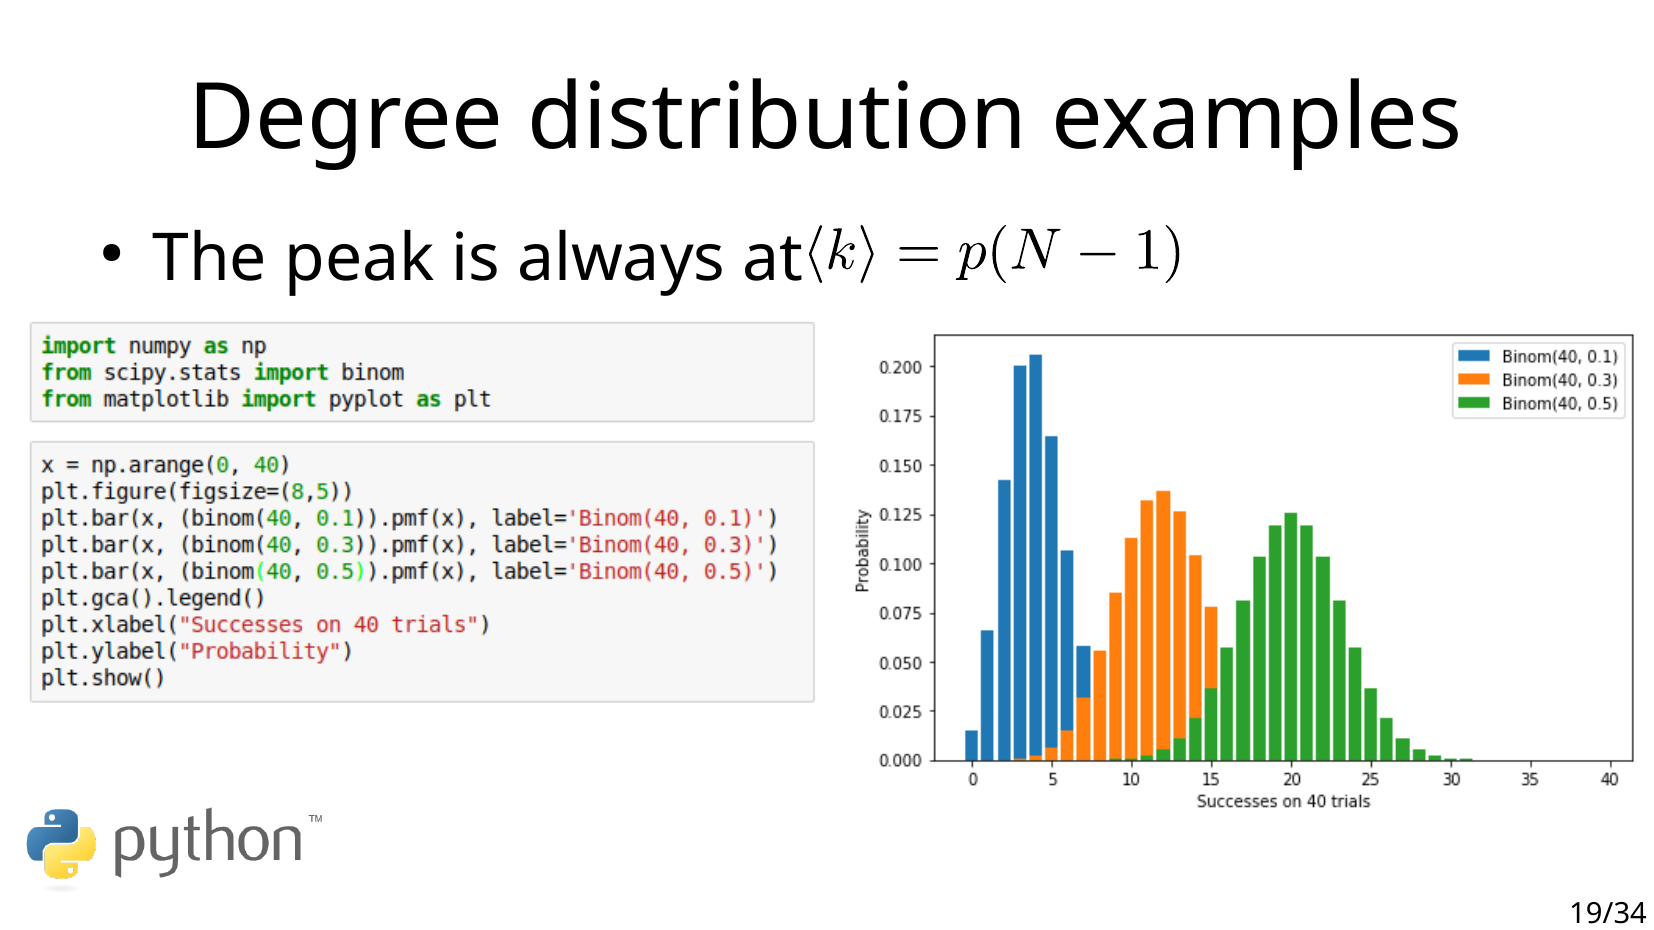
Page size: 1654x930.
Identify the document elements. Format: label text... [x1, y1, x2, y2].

text_box [802, 224, 1186, 284]
list The peak is always at [82, 209, 1441, 301]
title Degree distribution examples [82, 1, 1571, 225]
picture [23, 805, 346, 901]
picture [845, 319, 1648, 820]
picture [24, 316, 826, 717]
